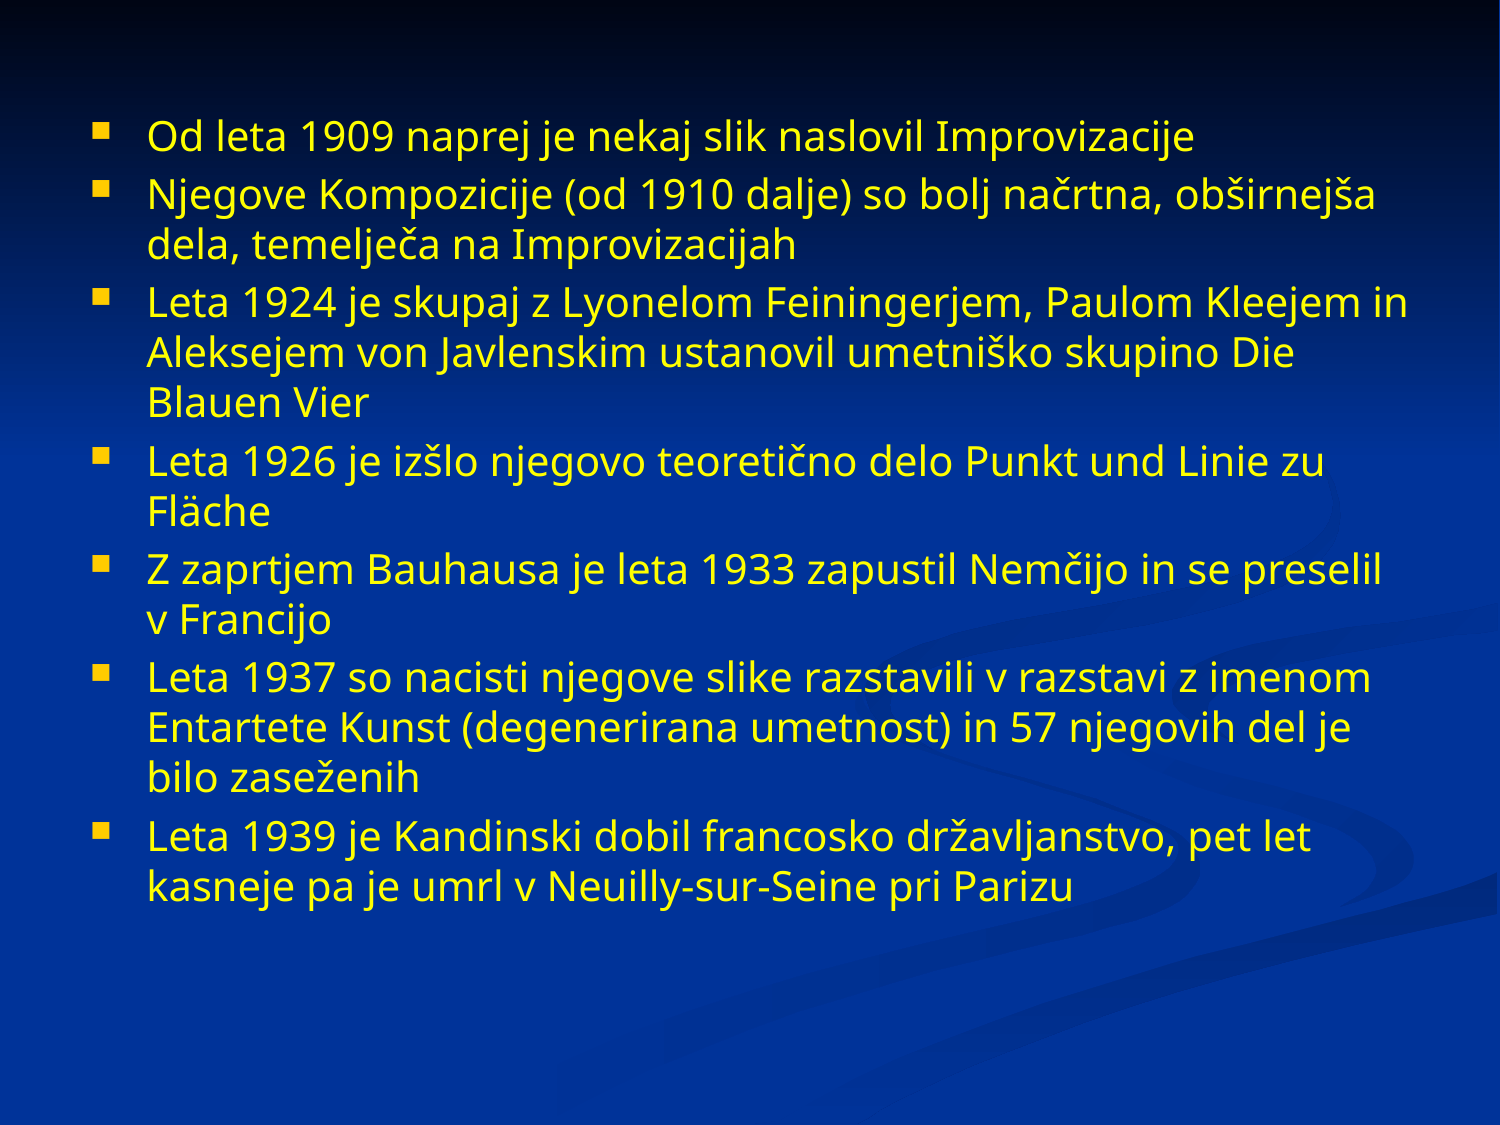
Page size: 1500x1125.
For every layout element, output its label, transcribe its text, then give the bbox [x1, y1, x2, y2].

list Od leta 1909 naprej je nekaj slik naslovil Improvizacije Njegove Kompozicije (od 1910 dalje) so bolj načrtna, obširnejša dela, temelječa na Improvizacijah Leta 1924 je skupaj z Lyonelom Feiningerjem, Paulom Kleejem in Aleksejem von Javlenskim ustanovil umetniško skupino Die Blauen Vier Leta 1926 je izšlo njegovo teoretično delo Punkt und Linie zu Fläche Z zaprtjem Bauhausa je leta 1933 zapustil Nemčijo in se preselil v Francijo Leta 1937 so nacisti njegove slike razstavili v razstavi z imenom Entartete Kunst (degenerirana umetnost) in 57 njegovih del je bilo zaseženih Leta 1939 je Kandinski dobil francosko državljanstvo, pet let kasneje pa je umrl v Neuilly-sur-Seine pri Parizu [75, 101, 1425, 1005]
